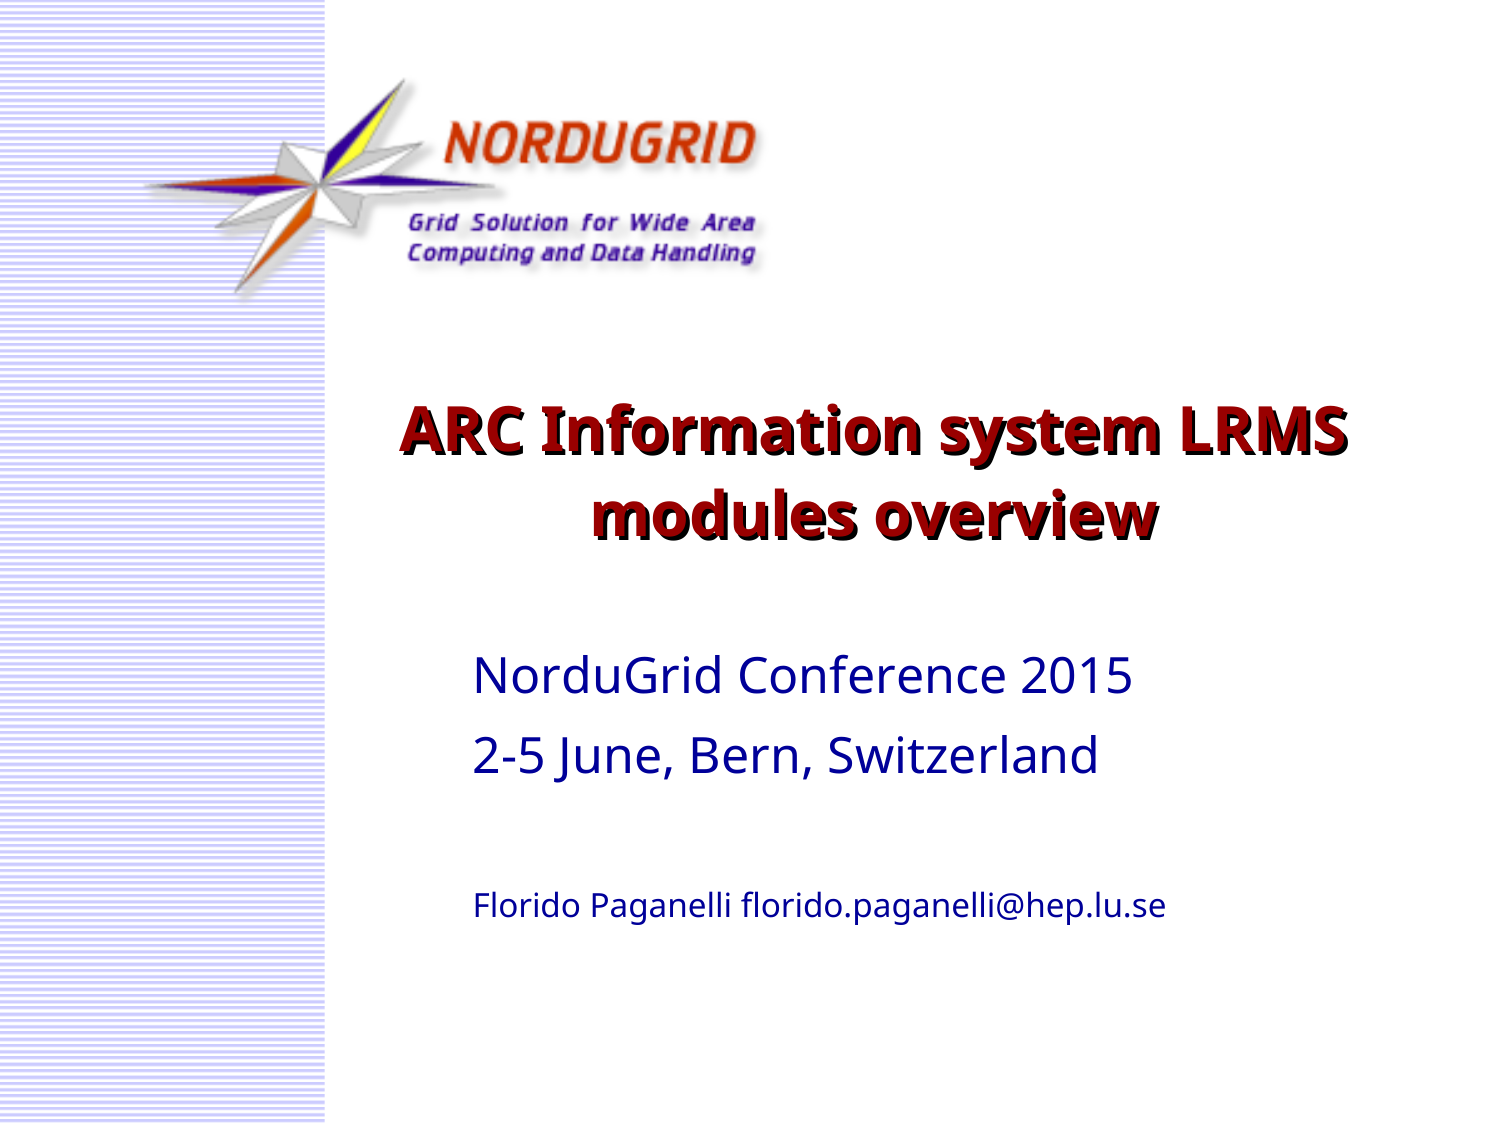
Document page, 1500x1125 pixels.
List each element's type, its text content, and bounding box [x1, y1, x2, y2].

picture [0, 0, 774, 1125]
subtitle NorduGrid Conference 2015 2-5 June, Bern, Switzerland Florido Paganelli florido.paganelli@hep.lu.se [472, 649, 1300, 918]
title ARC Information system LRMS modules overview [360, 349, 1388, 591]
